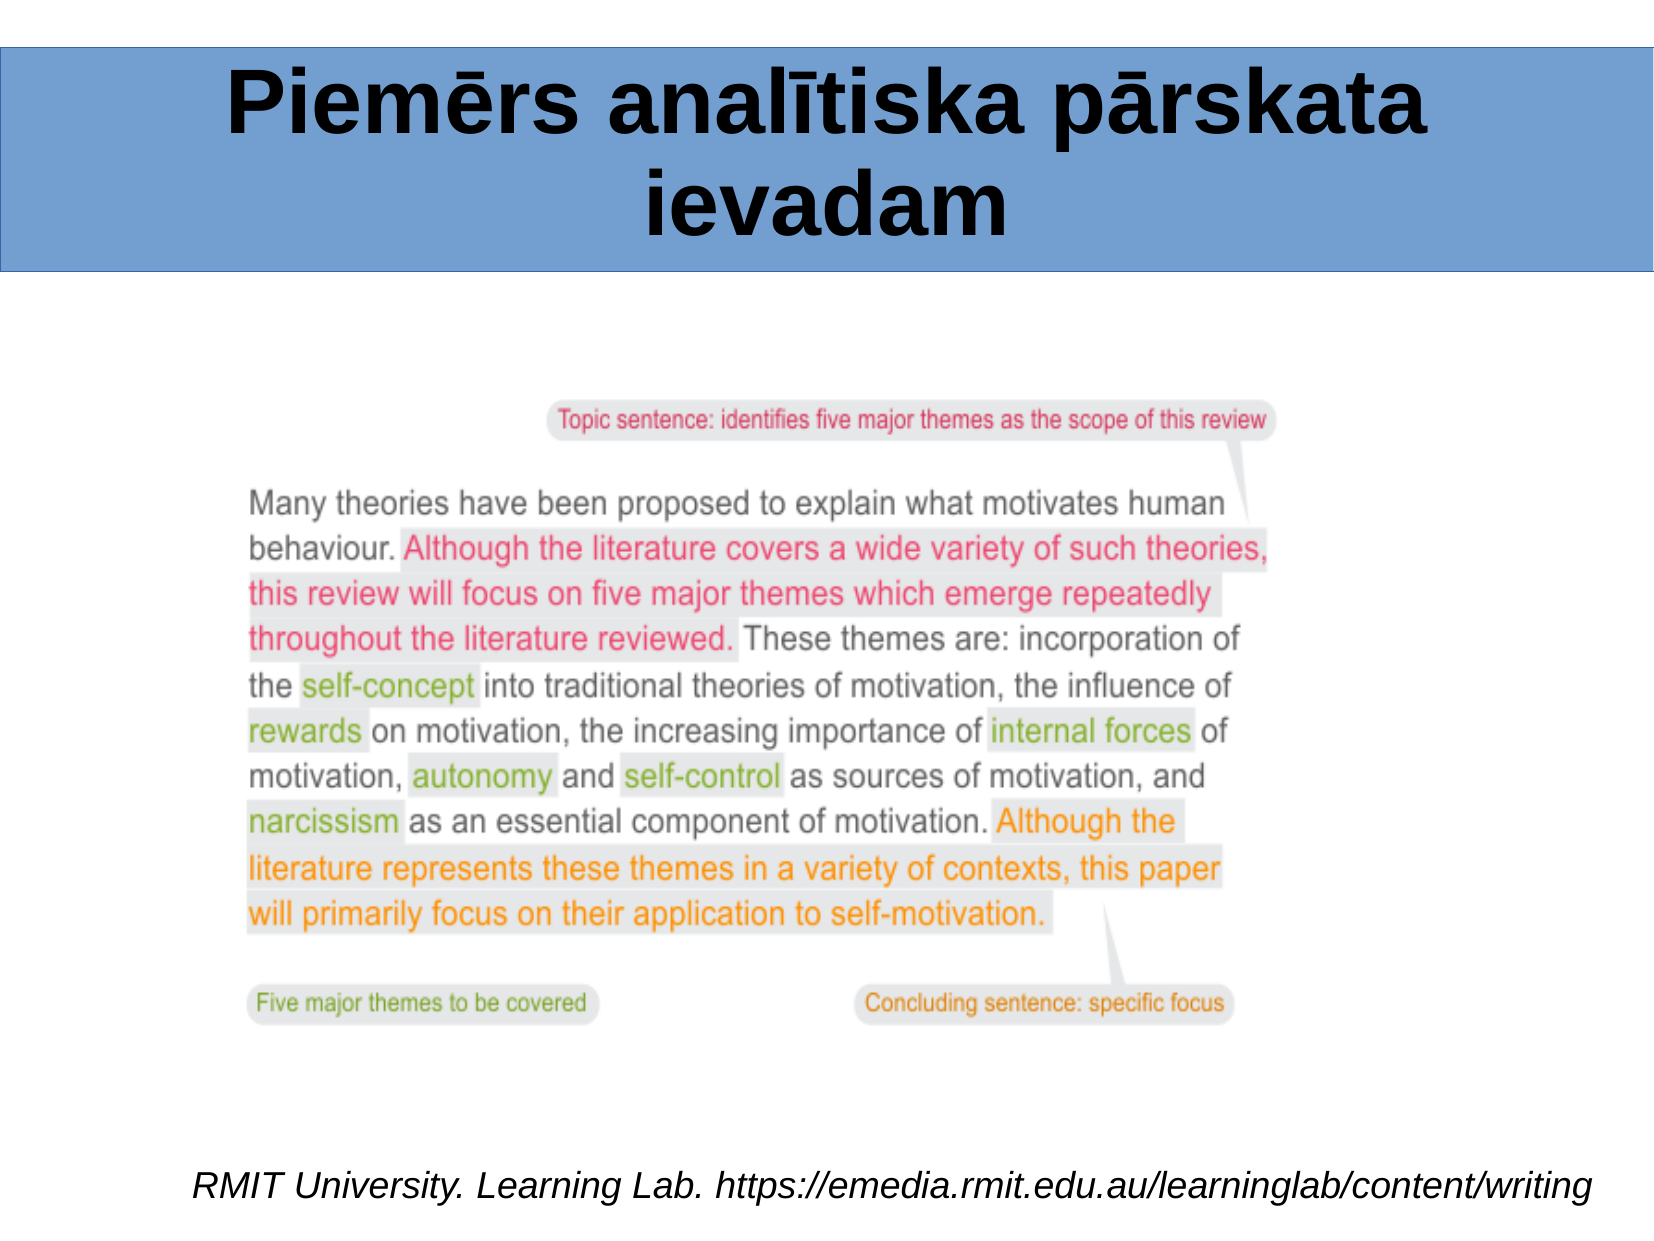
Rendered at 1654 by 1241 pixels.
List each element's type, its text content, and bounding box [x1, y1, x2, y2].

title Piemērs analītiska pārskata ievadam [82, 49, 1571, 257]
picture [212, 355, 1302, 1063]
text_box [0, 47, 1654, 272]
text_box RMIT University. Learning Lab. https://emedia.rmit.edu.au/learninglab/content/writing [177, 1157, 1609, 1215]
